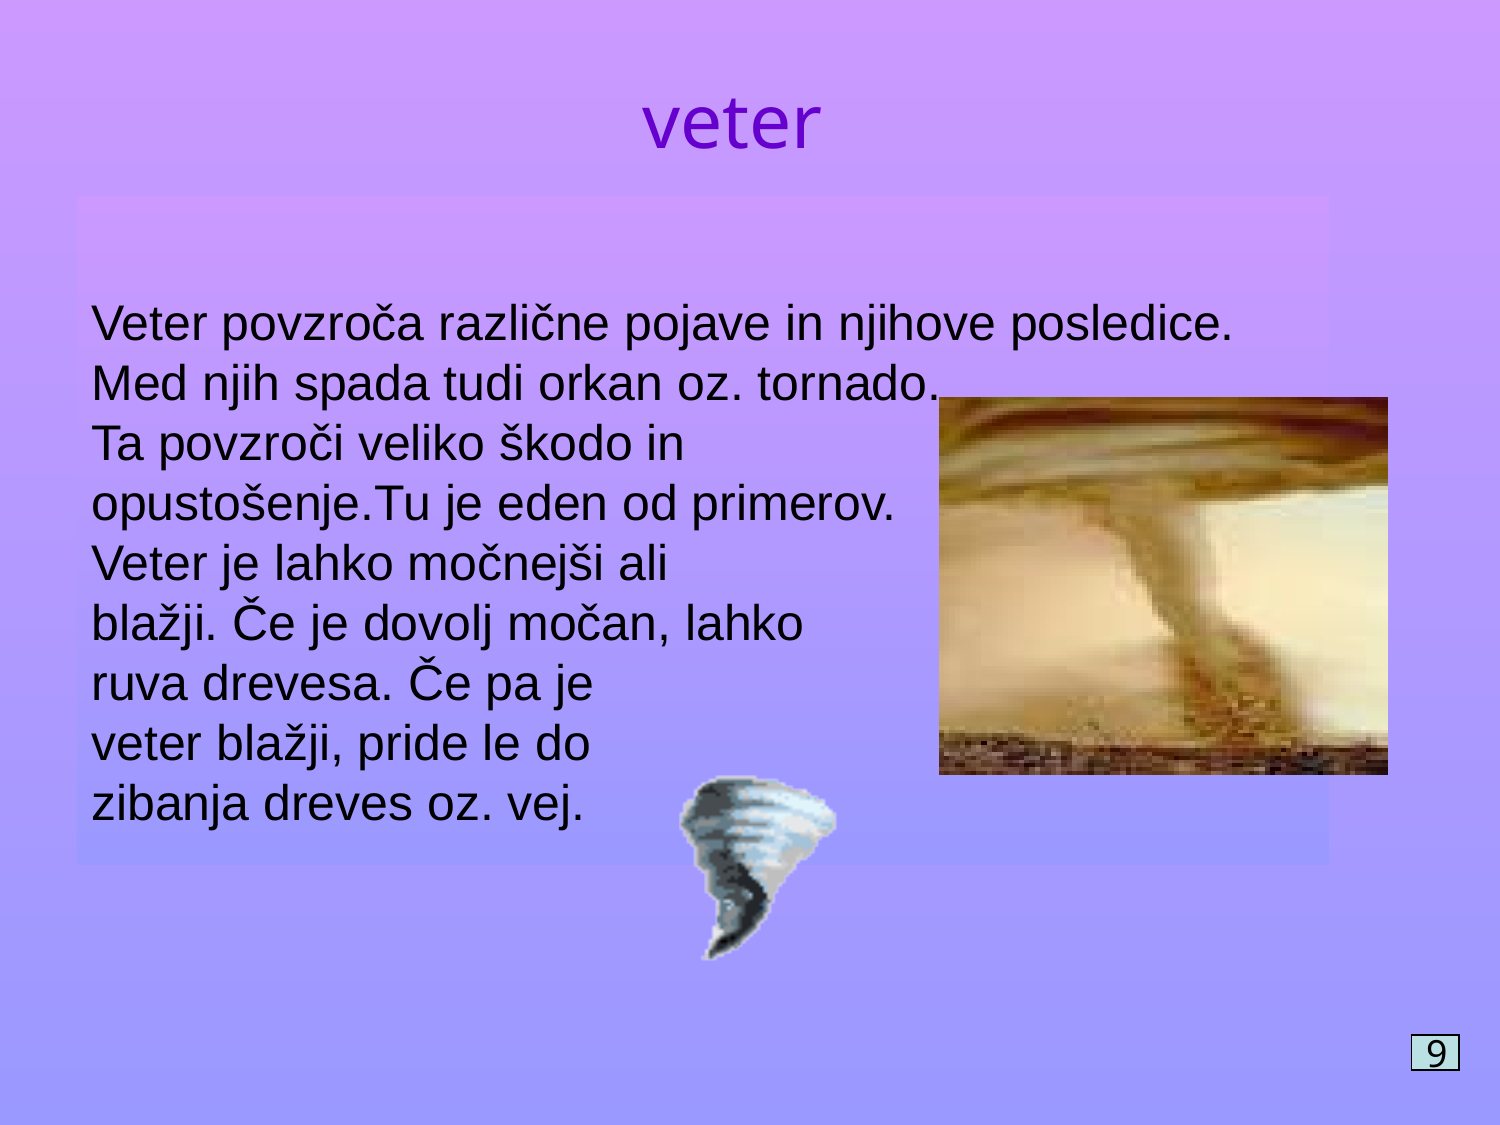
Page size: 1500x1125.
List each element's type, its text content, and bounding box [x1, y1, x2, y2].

text_box Veter povzroča različne pojave in njihove posledice. Med njih spada tudi orkan oz. tornado. Ta povzroči veliko škodo in opustošenje.Tu je eden od primerov. Veter je lahko močnejši ali blažji. Če je dovolj močan, lahko ruva drevesa. Če pa je veter blažji, pride le do zibanja dreves oz. vej. [76, 196, 1329, 865]
text_box veter [466, 66, 999, 232]
picture [939, 397, 1388, 775]
picture [667, 774, 855, 964]
text_box 9 [1411, 1034, 1459, 1071]
